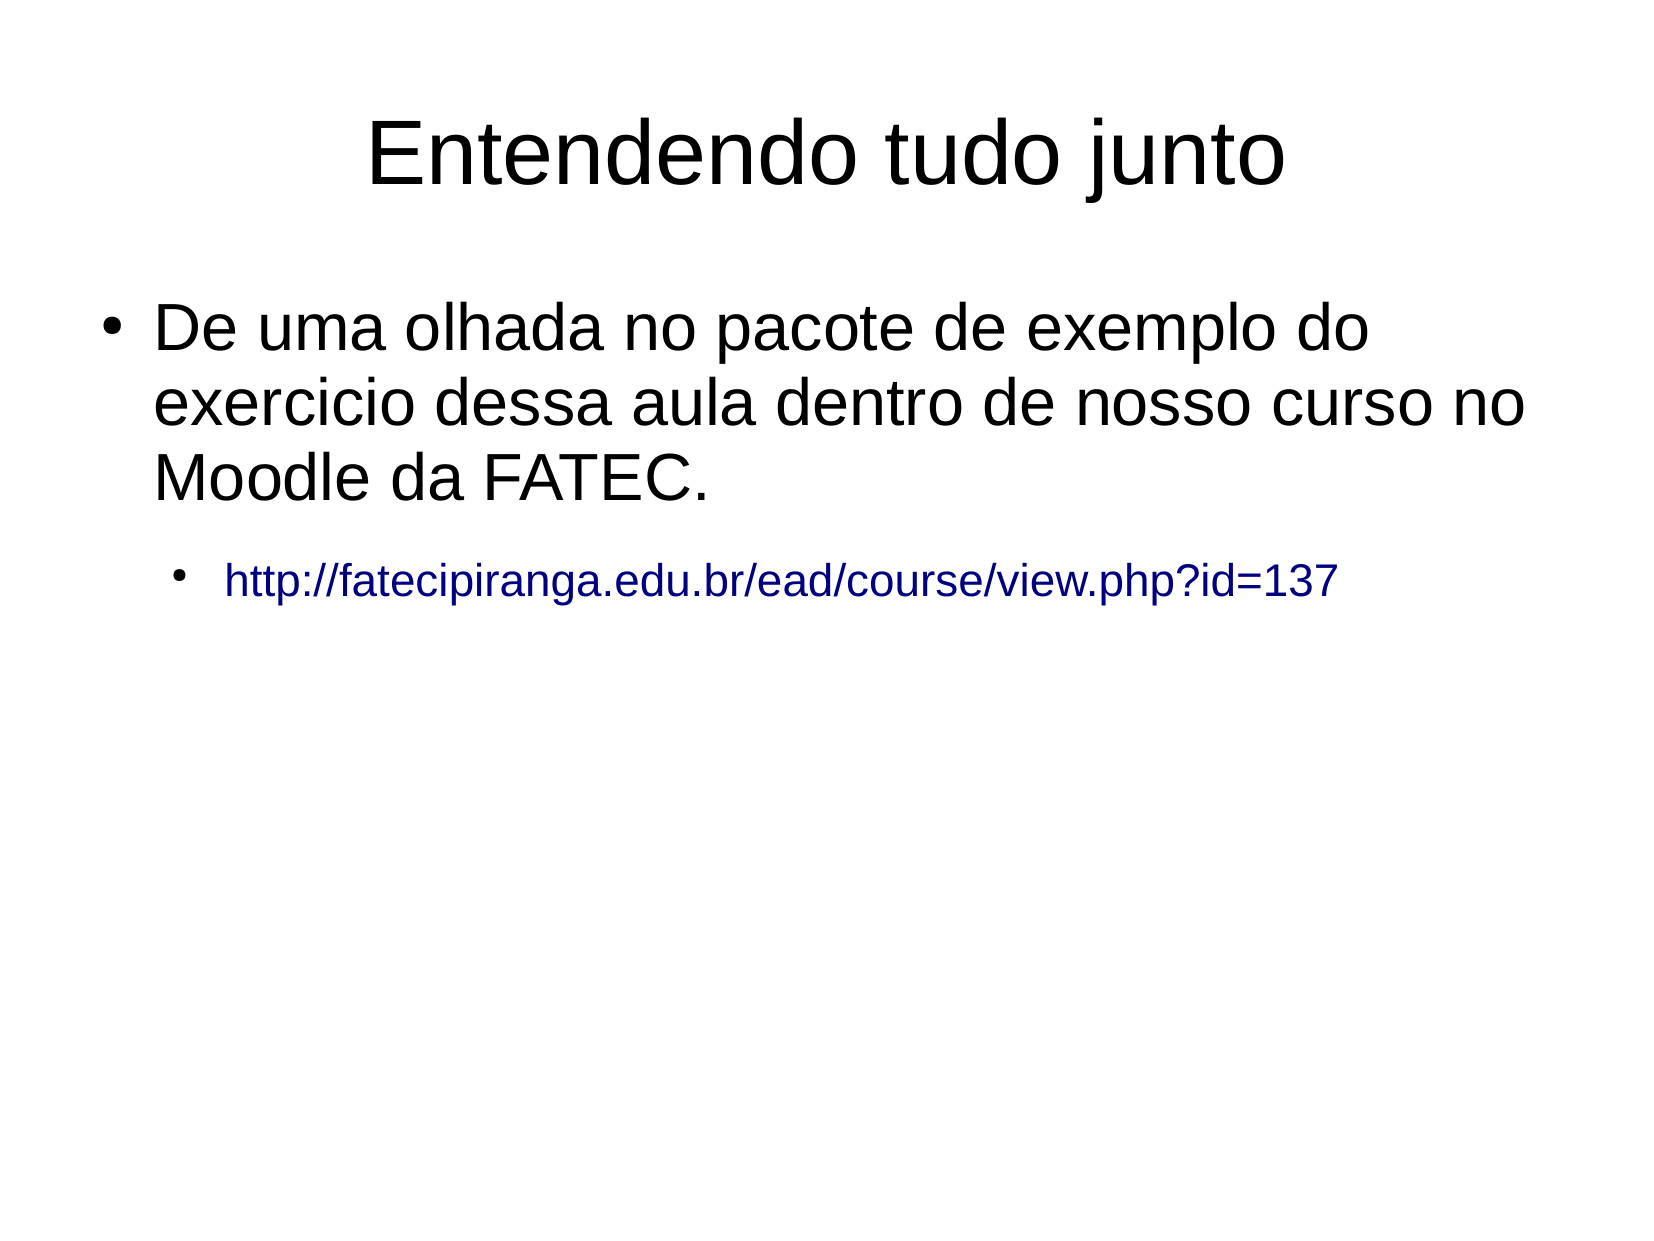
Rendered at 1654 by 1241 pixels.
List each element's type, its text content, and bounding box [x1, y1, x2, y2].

title Entendendo tudo junto [82, 49, 1571, 257]
list De uma olhada no pacote de exemplo do exercicio dessa aula dentro de nosso curso no Moodle da FATEC. http://fatecipiranga.edu.br/ead/course/view.php?id=137 [82, 290, 1571, 1109]
